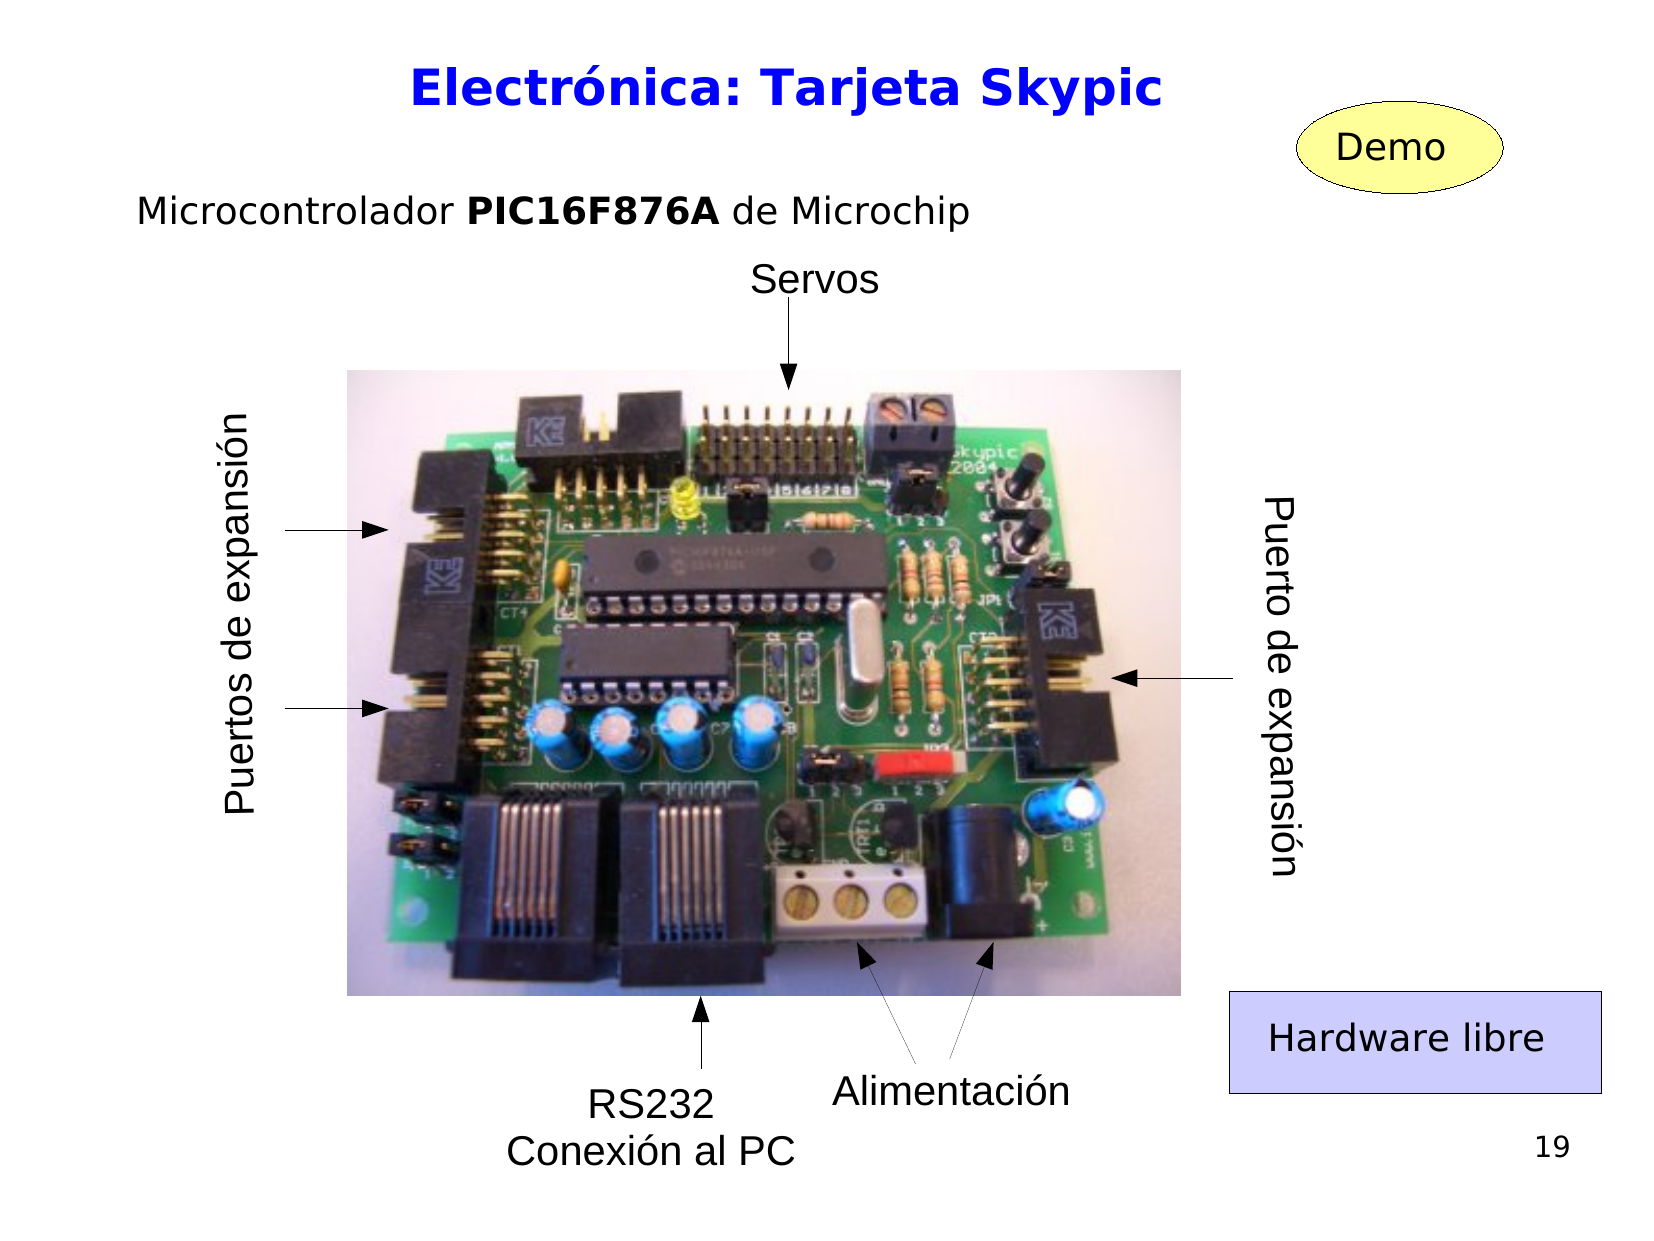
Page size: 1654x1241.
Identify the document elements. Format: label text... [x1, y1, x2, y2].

text_box RS232 Conexión al PC [491, 1073, 811, 1182]
text_box Electrónica: Tarjeta Skypic [394, 51, 1180, 125]
text_box [1296, 101, 1504, 194]
text_box Puerto de expansión [1248, 479, 1319, 894]
text_box Alimentación [817, 1060, 1086, 1123]
text_box Servos [735, 248, 895, 310]
text_box Microcontrolador PIC16F876A de Microchip [109, 182, 999, 241]
text_box Hardware libre [1252, 1009, 1561, 1068]
picture [347, 370, 1181, 996]
text_box Puertos de expansión [200, 397, 271, 833]
text_box [1229, 991, 1602, 1094]
text_box Demo [1320, 118, 1462, 177]
